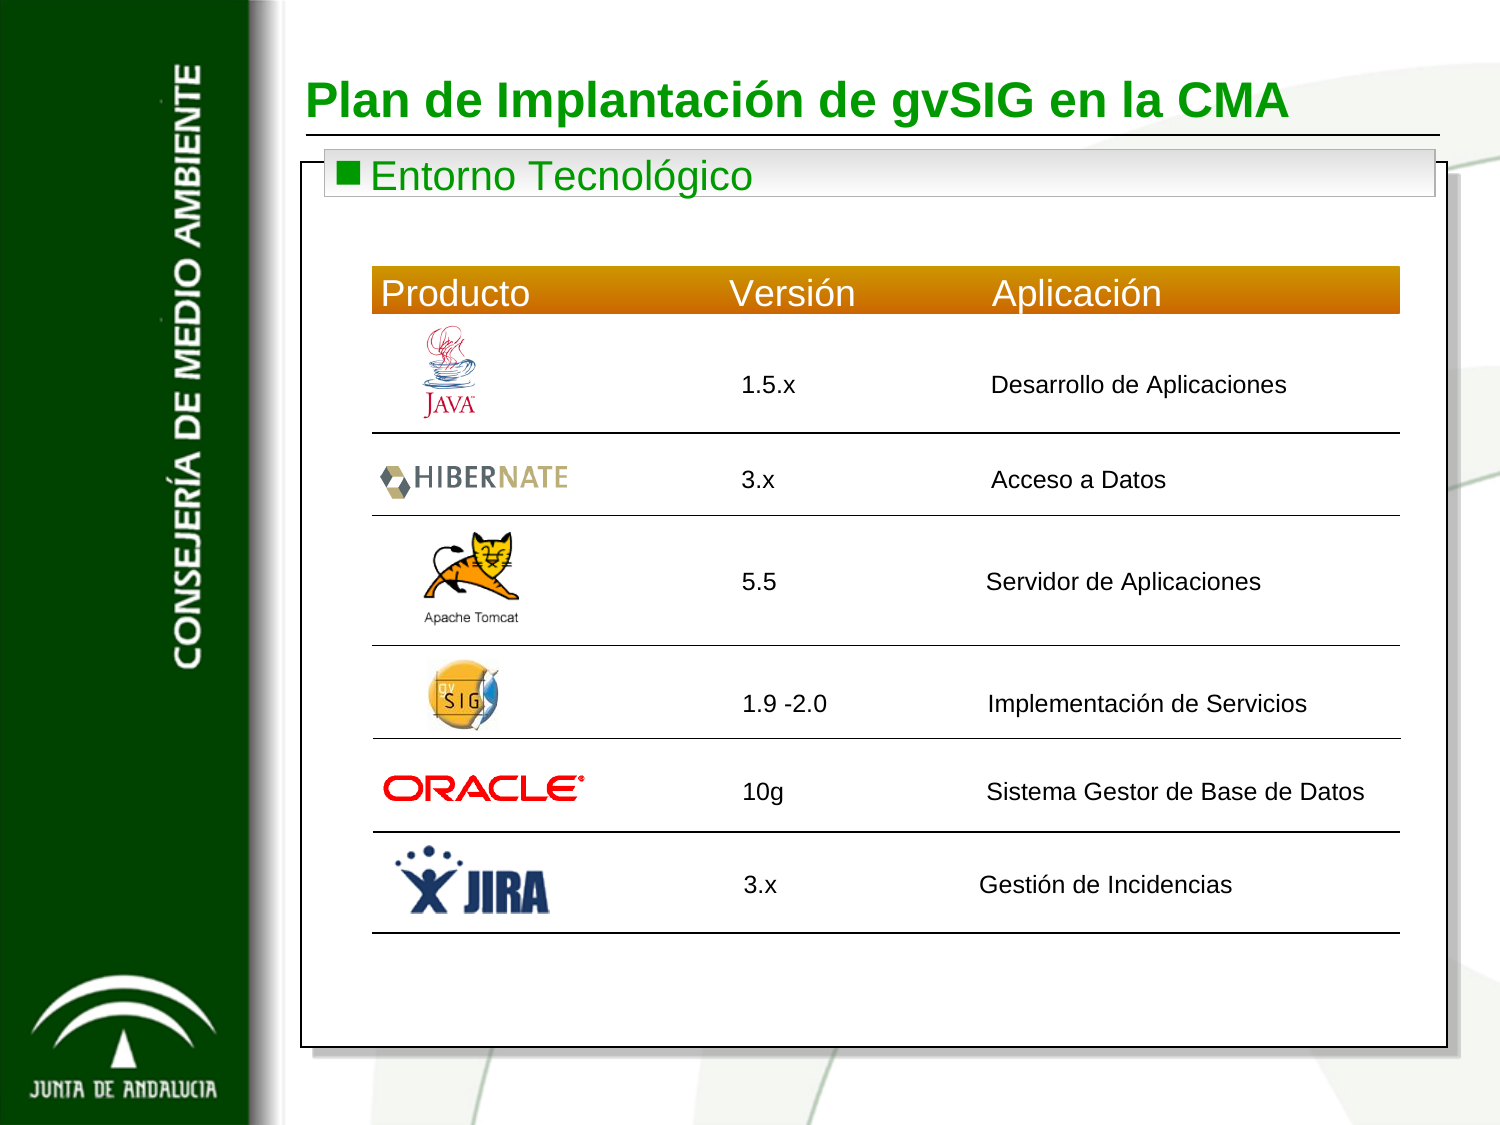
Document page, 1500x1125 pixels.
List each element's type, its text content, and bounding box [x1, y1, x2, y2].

text_box Producto Versión Aplicación [365, 261, 1400, 333]
chart [378, 464, 568, 500]
text_box 5.5 Servidor de Aplicaciones [727, 558, 1278, 604]
text_box 1.5.x Desarrollo de Aplicaciones [726, 360, 1304, 407]
text_box 3.x Gestión de Incidencias [728, 861, 1250, 907]
text_box Plan de Implantación de gvSIG en la CMA [290, 54, 1472, 140]
text_box 10g Sistema Gestor de Base de Datos [727, 767, 1382, 814]
chart [419, 325, 476, 420]
text_box Entorno Tecnológico [355, 141, 1329, 213]
picture [0, 0, 1500, 1125]
text_box 1.9 -2.0 Implementación de Servicios [727, 679, 1324, 725]
text_box [301, 149, 1447, 1047]
text_box 3.x Acceso a Datos [726, 455, 1183, 501]
